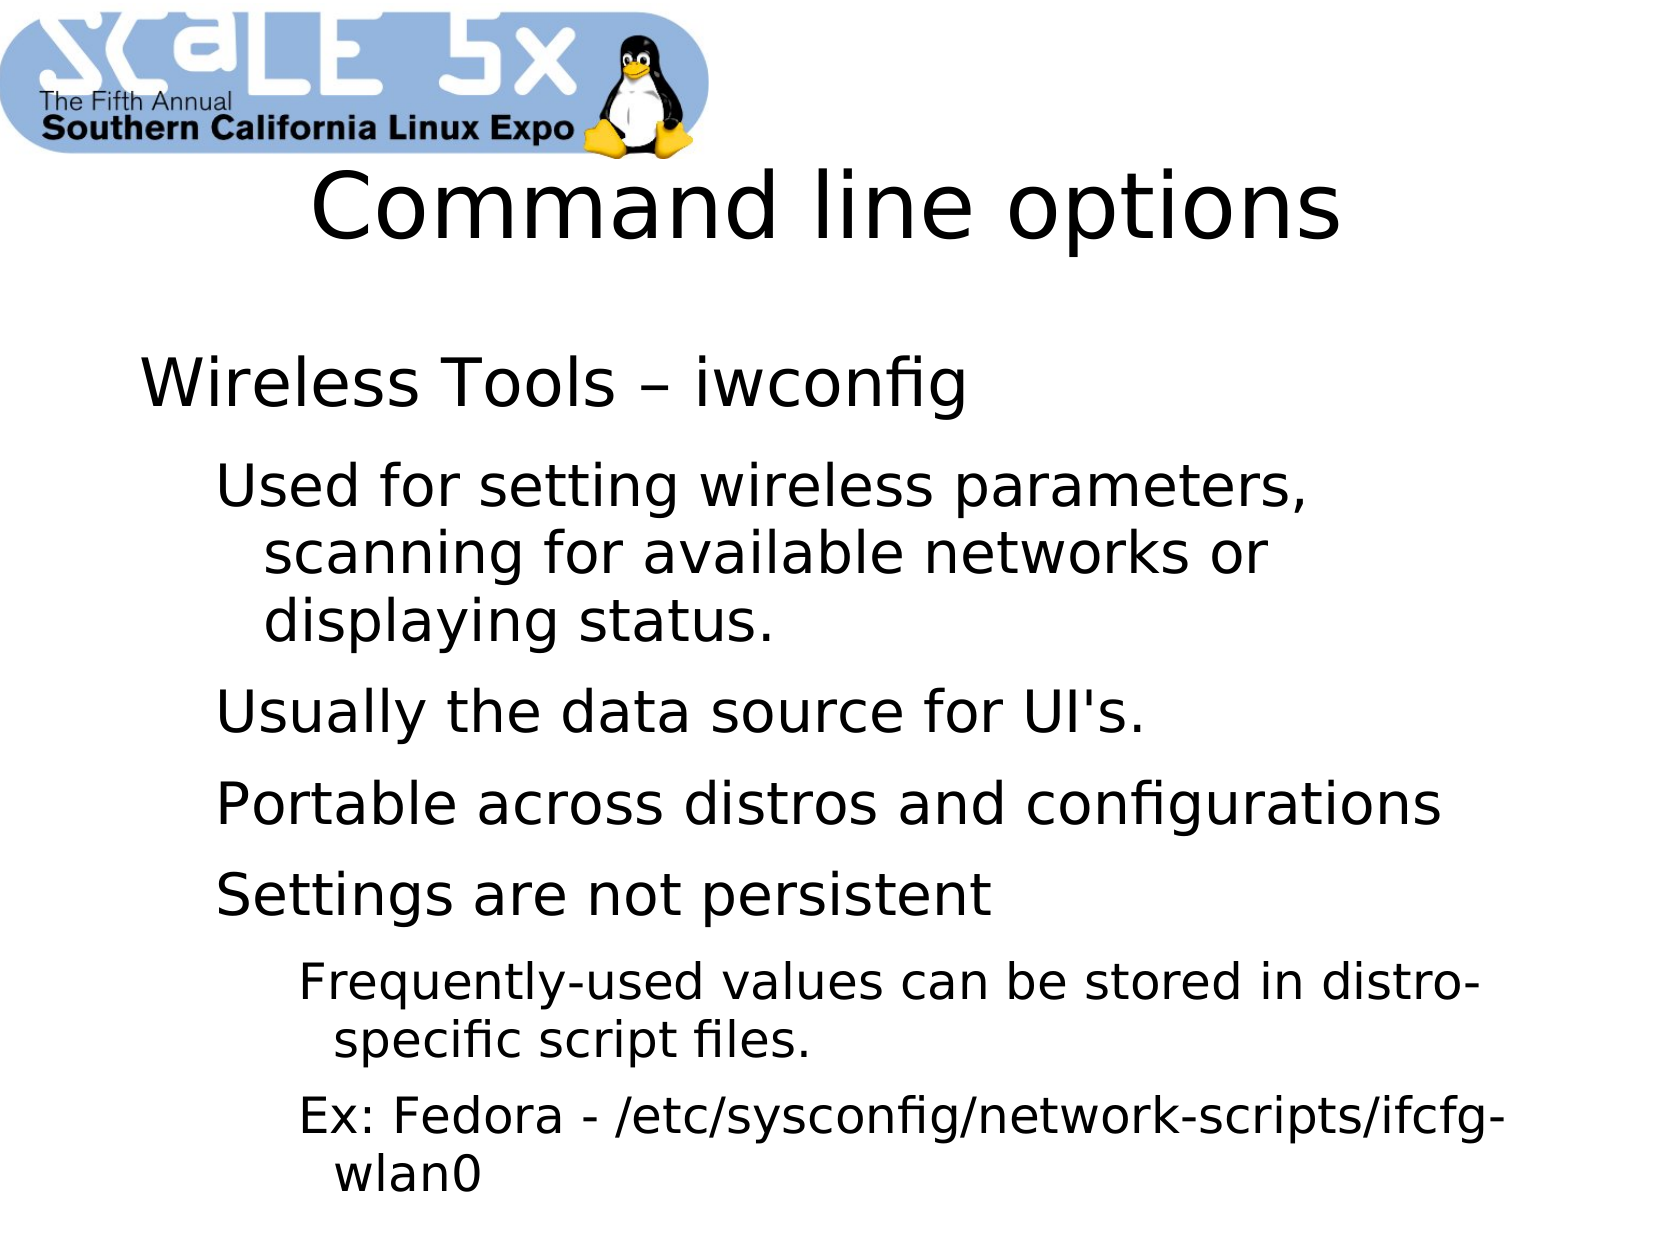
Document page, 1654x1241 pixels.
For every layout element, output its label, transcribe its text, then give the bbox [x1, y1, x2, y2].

title Command line options [121, 102, 1533, 311]
list Wireless Tools – iwconfig Used for setting wireless parameters, scanning for available networks or displaying status. Usually the data source for UI's. Portable across distros and configurations Settings are not persistent Frequently-used values can be stored in distro-specific script files. Ex: Fedora - /etc/sysconfig/network-scripts/ifcfg-wlan0 [121, 344, 1533, 1204]
picture [0, 3, 709, 159]
